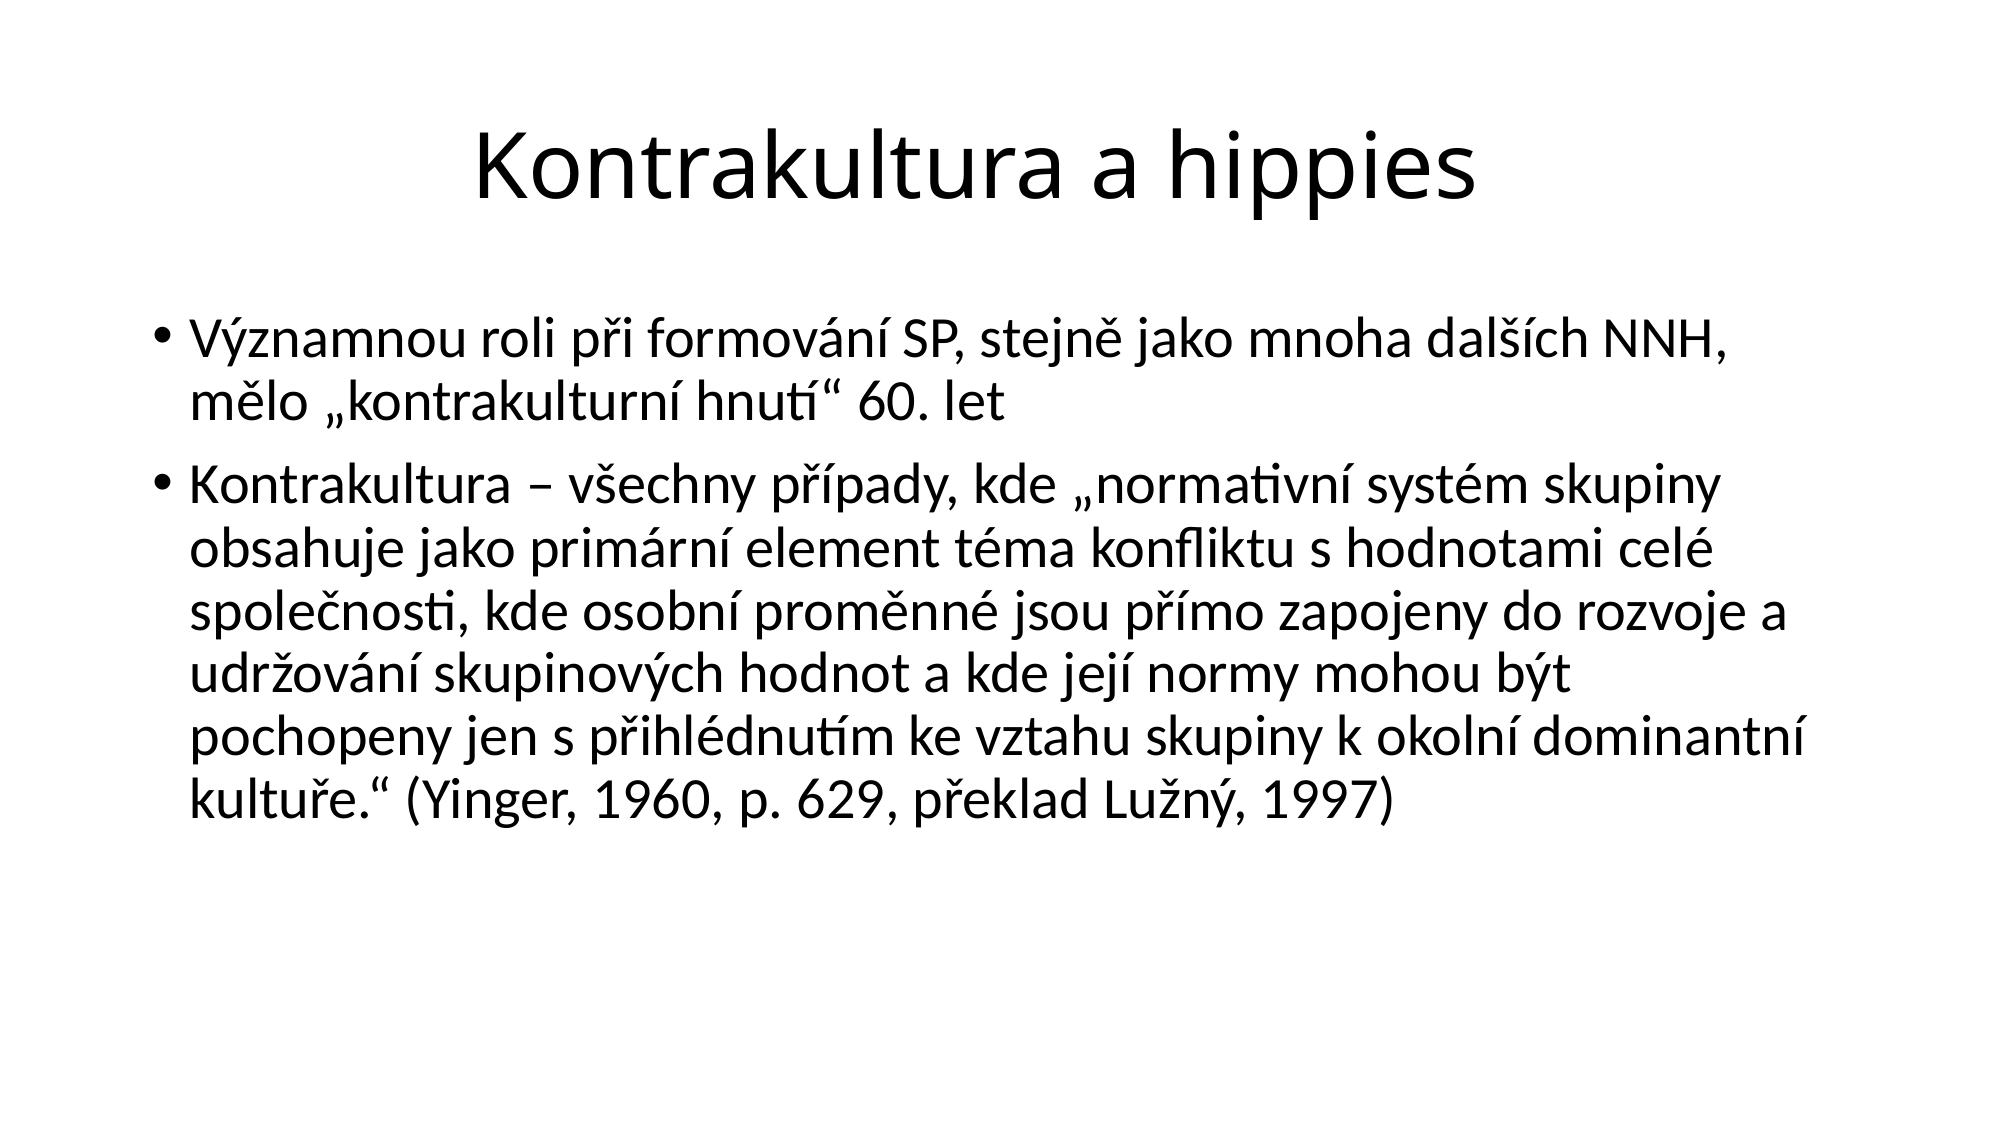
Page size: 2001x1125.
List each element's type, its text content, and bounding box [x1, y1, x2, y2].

title Kontrakultura a hippies [456, 59, 1577, 278]
list Významnou roli při formování SP, stejně jako mnoha dalších NNH, mělo „kontrakulturní hnutí“ 60. let Kontrakultura – všechny případy, kde „normativní systém skupiny obsahuje jako primární element téma konfliktu s hodnotami celé společnosti, kde osobní proměnné jsou přímo zapojeny do rozvoje a udržování skupinových hodnot a kde její normy mohou být pochopeny jen s přihlédnutím ke vztahu skupiny k okolní dominantní kultuře.“ (Yinger, 1960, p. 629, překlad Lužný, 1997) [137, 299, 1863, 1014]
